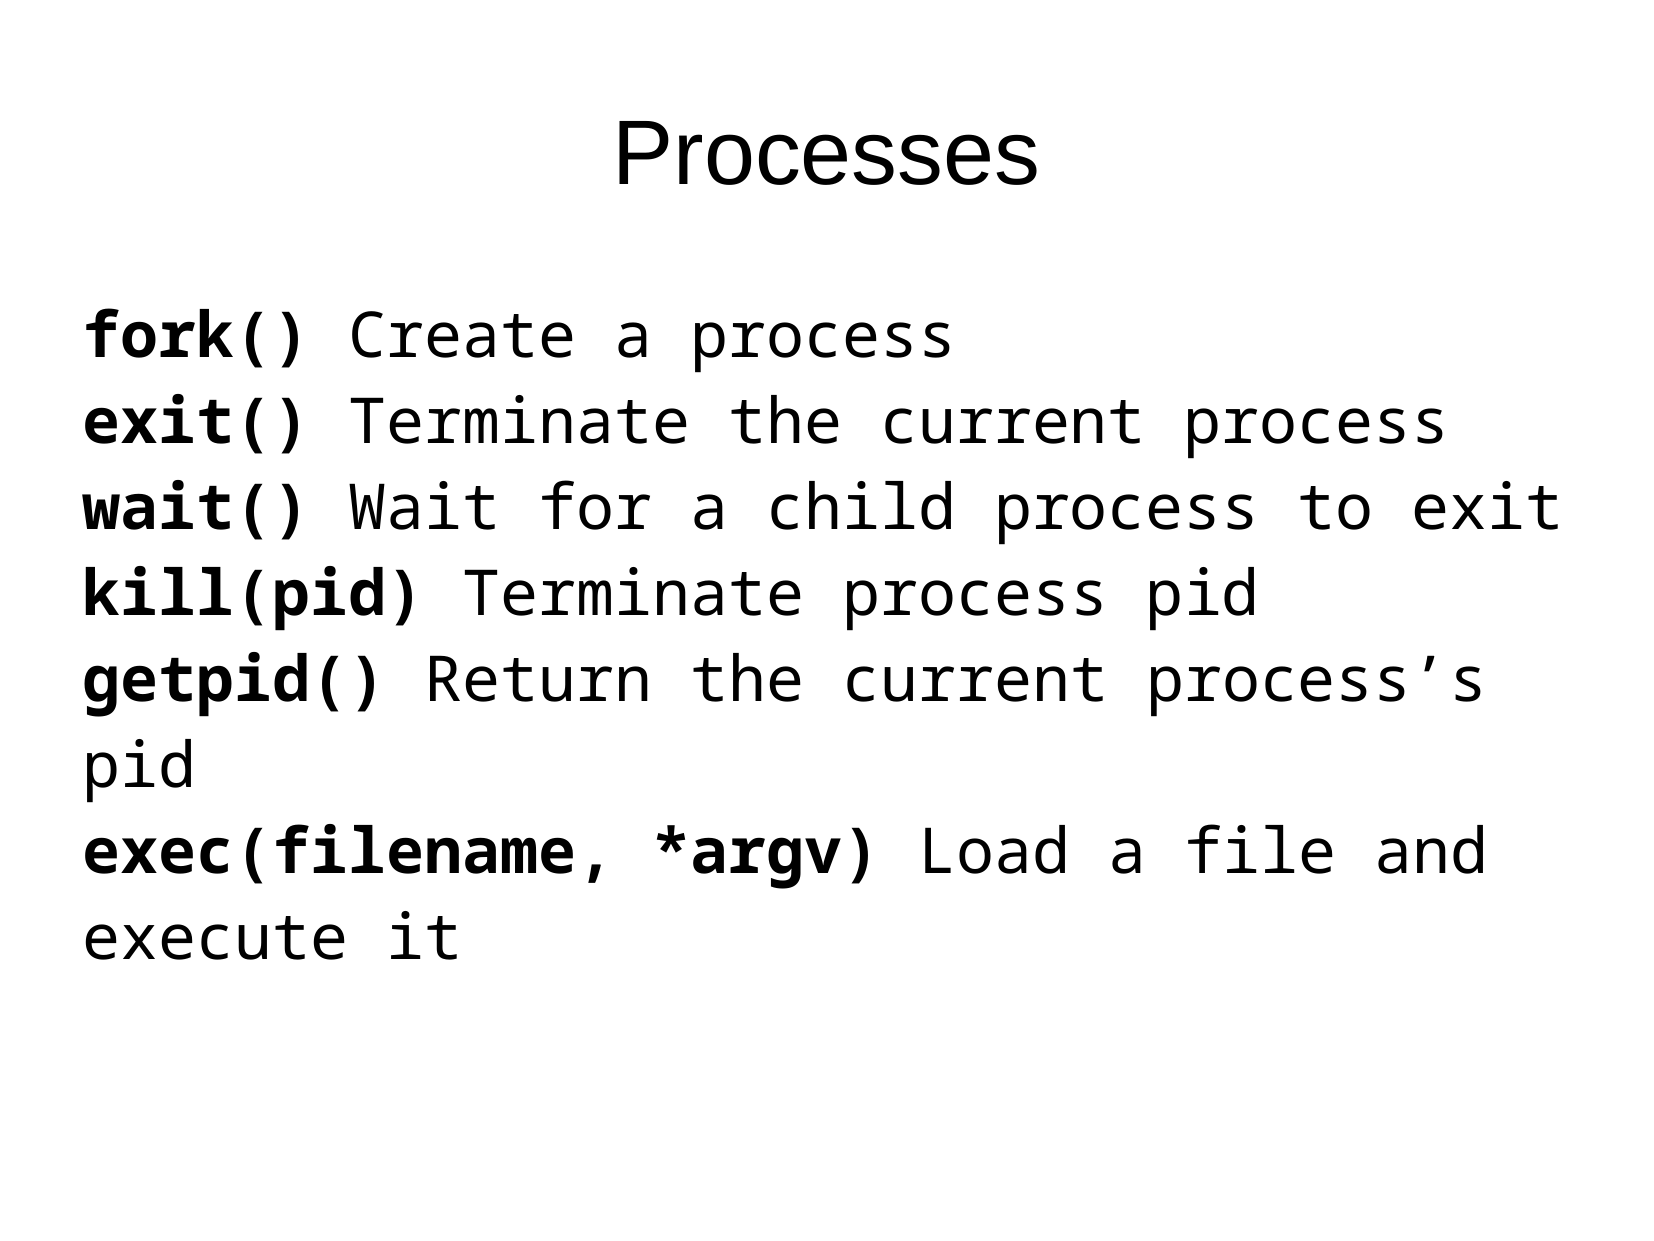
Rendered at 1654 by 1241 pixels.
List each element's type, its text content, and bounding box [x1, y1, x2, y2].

title Processes [82, 49, 1571, 257]
list fork() Create a process exit() Terminate the current process wait() Wait for a child process to exit kill(pid) Terminate process pid getpid() Return the current process’s pid exec(filename, *argv) Load a file and execute it [82, 290, 1571, 1010]
